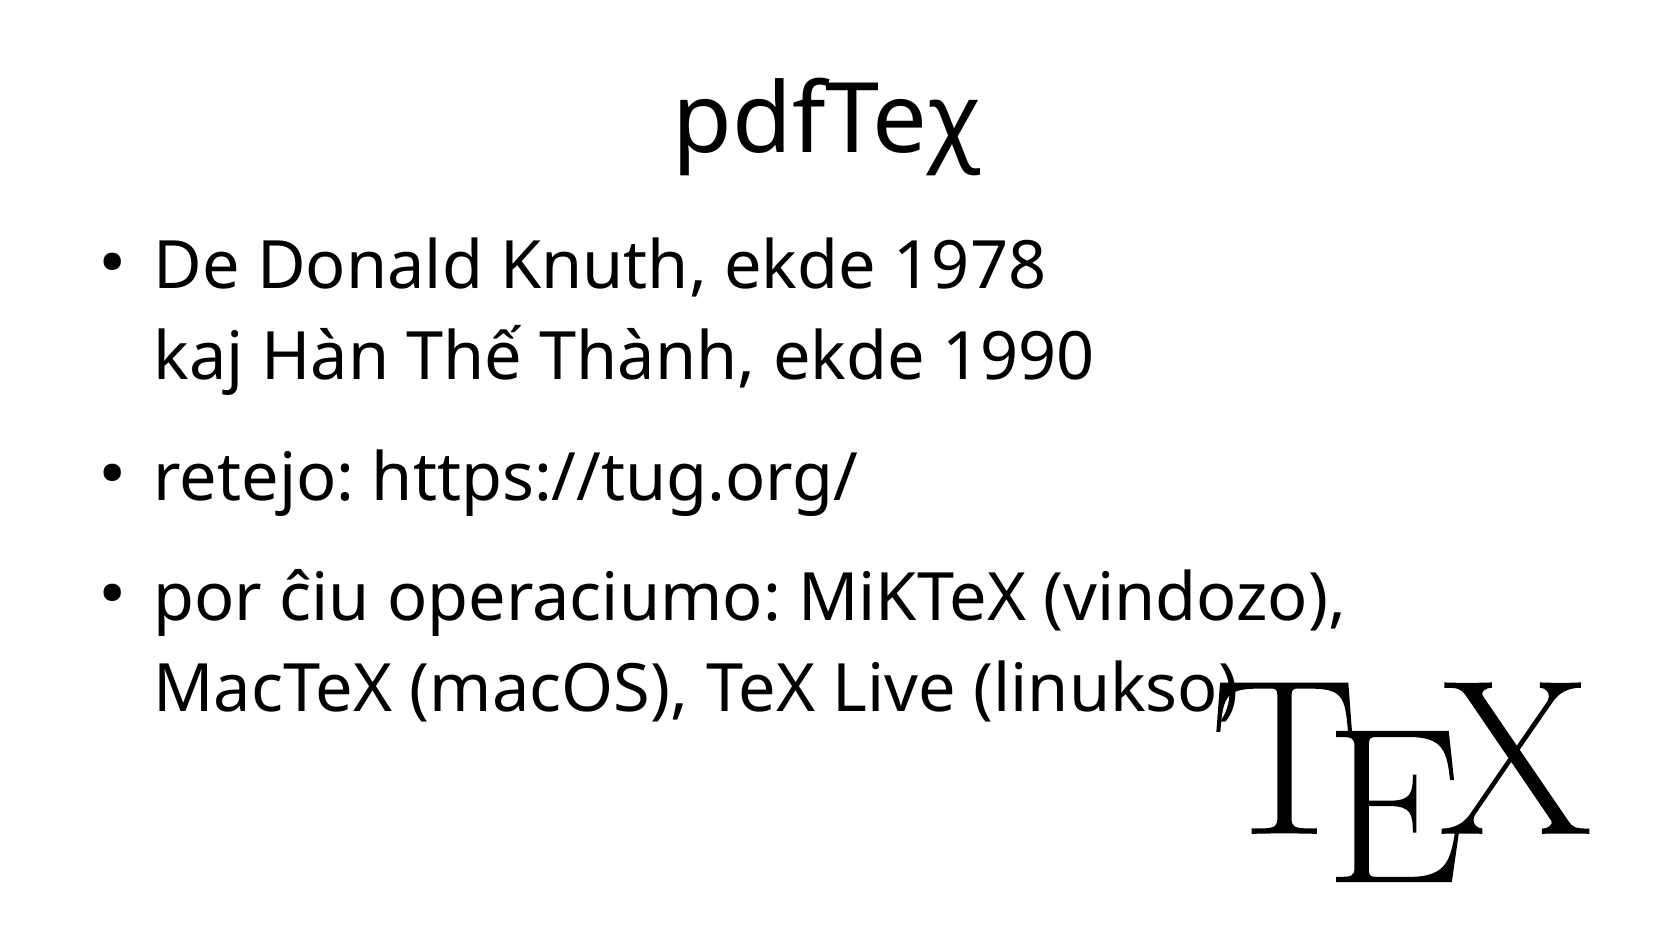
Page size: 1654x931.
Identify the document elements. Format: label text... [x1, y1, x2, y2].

picture [1214, 673, 1593, 891]
title pdfTeχ [82, 37, 1571, 193]
list De Donald Knuth, ekde 1978 kaj Hàn Thế Thành, ekde 1990 retejo: https://tug.org/ por ĉiu operaciumo: MiKTeX (vindozo), MacTeX (macOS), TeX Live (linukso) [82, 217, 1571, 758]
